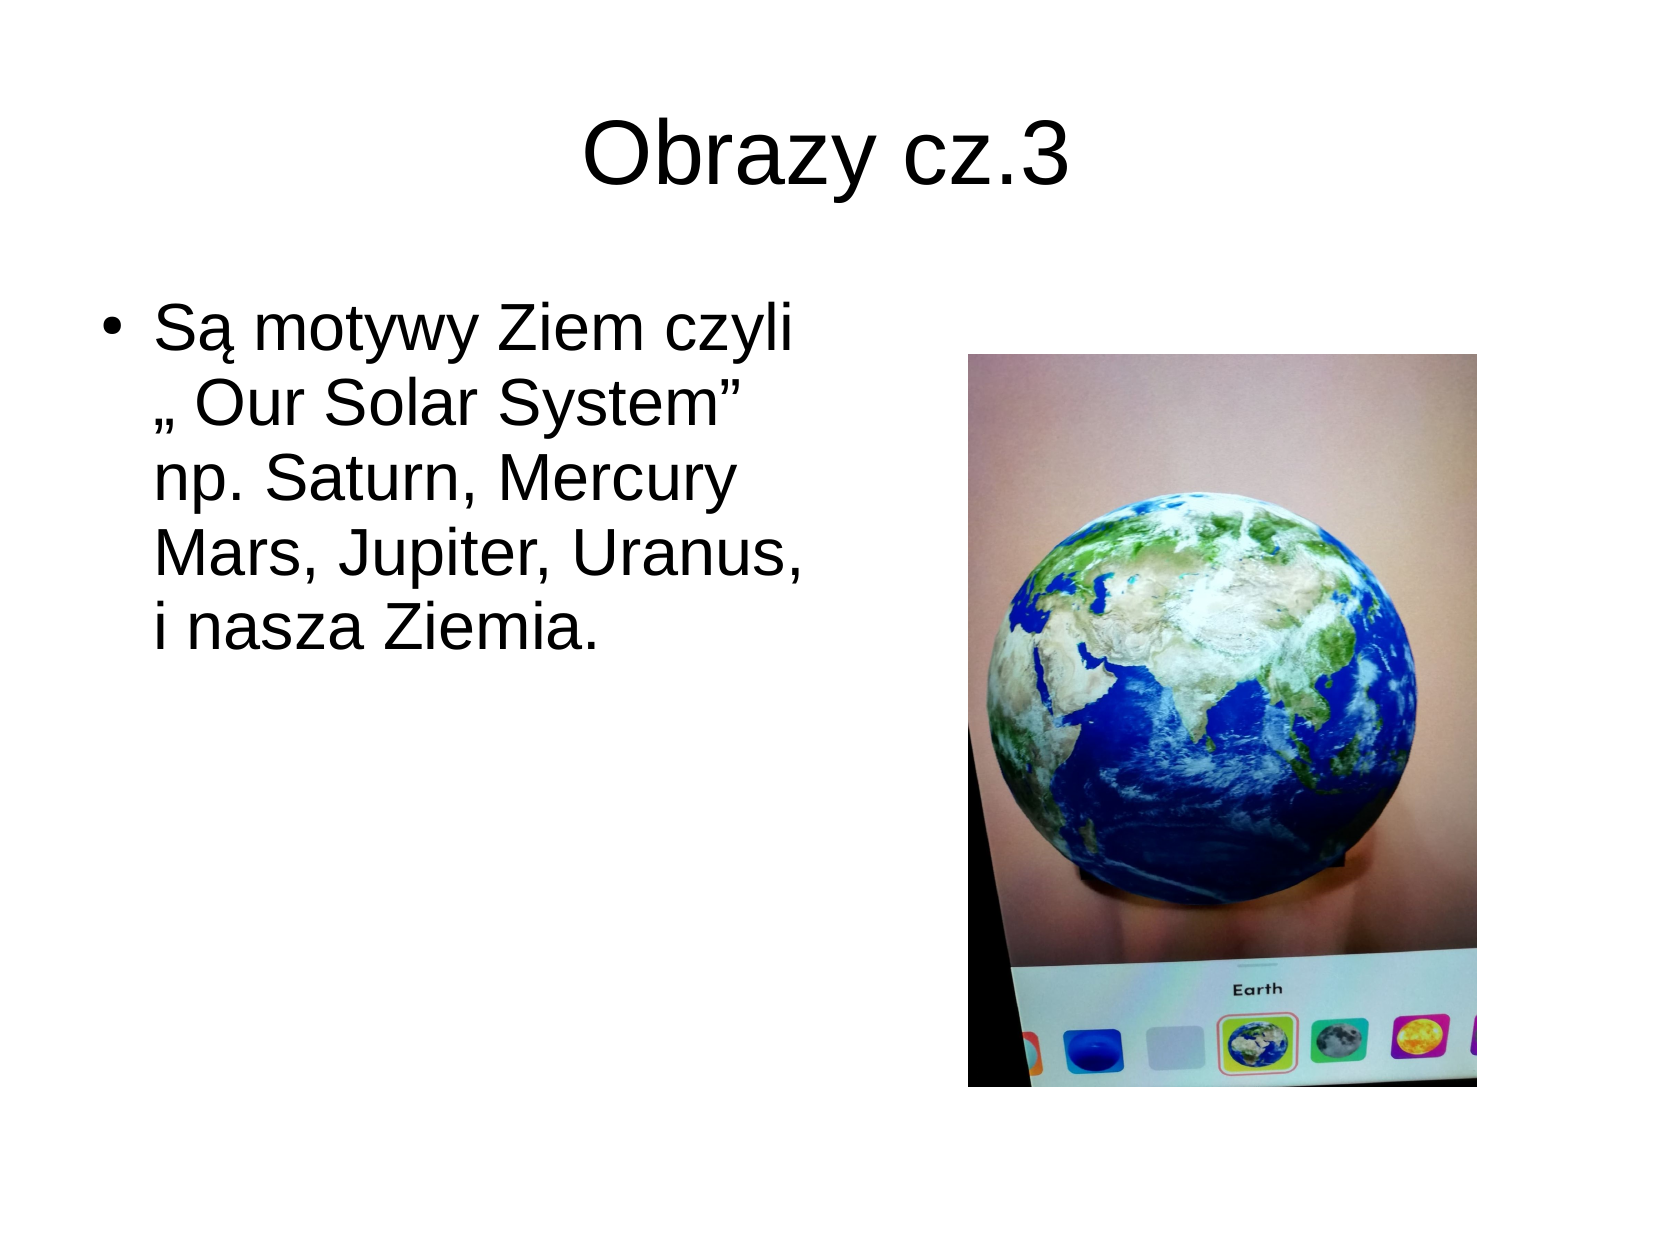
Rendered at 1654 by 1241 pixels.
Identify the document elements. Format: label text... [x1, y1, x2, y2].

list Są motywy Ziem czyli „ Our Solar System” np. Saturn, Mercury Mars, Jupiter, Uranus, i nasza Ziemia. [82, 290, 809, 1109]
title Obrazy cz.3 [82, 49, 1571, 257]
picture [968, 354, 1477, 1087]
